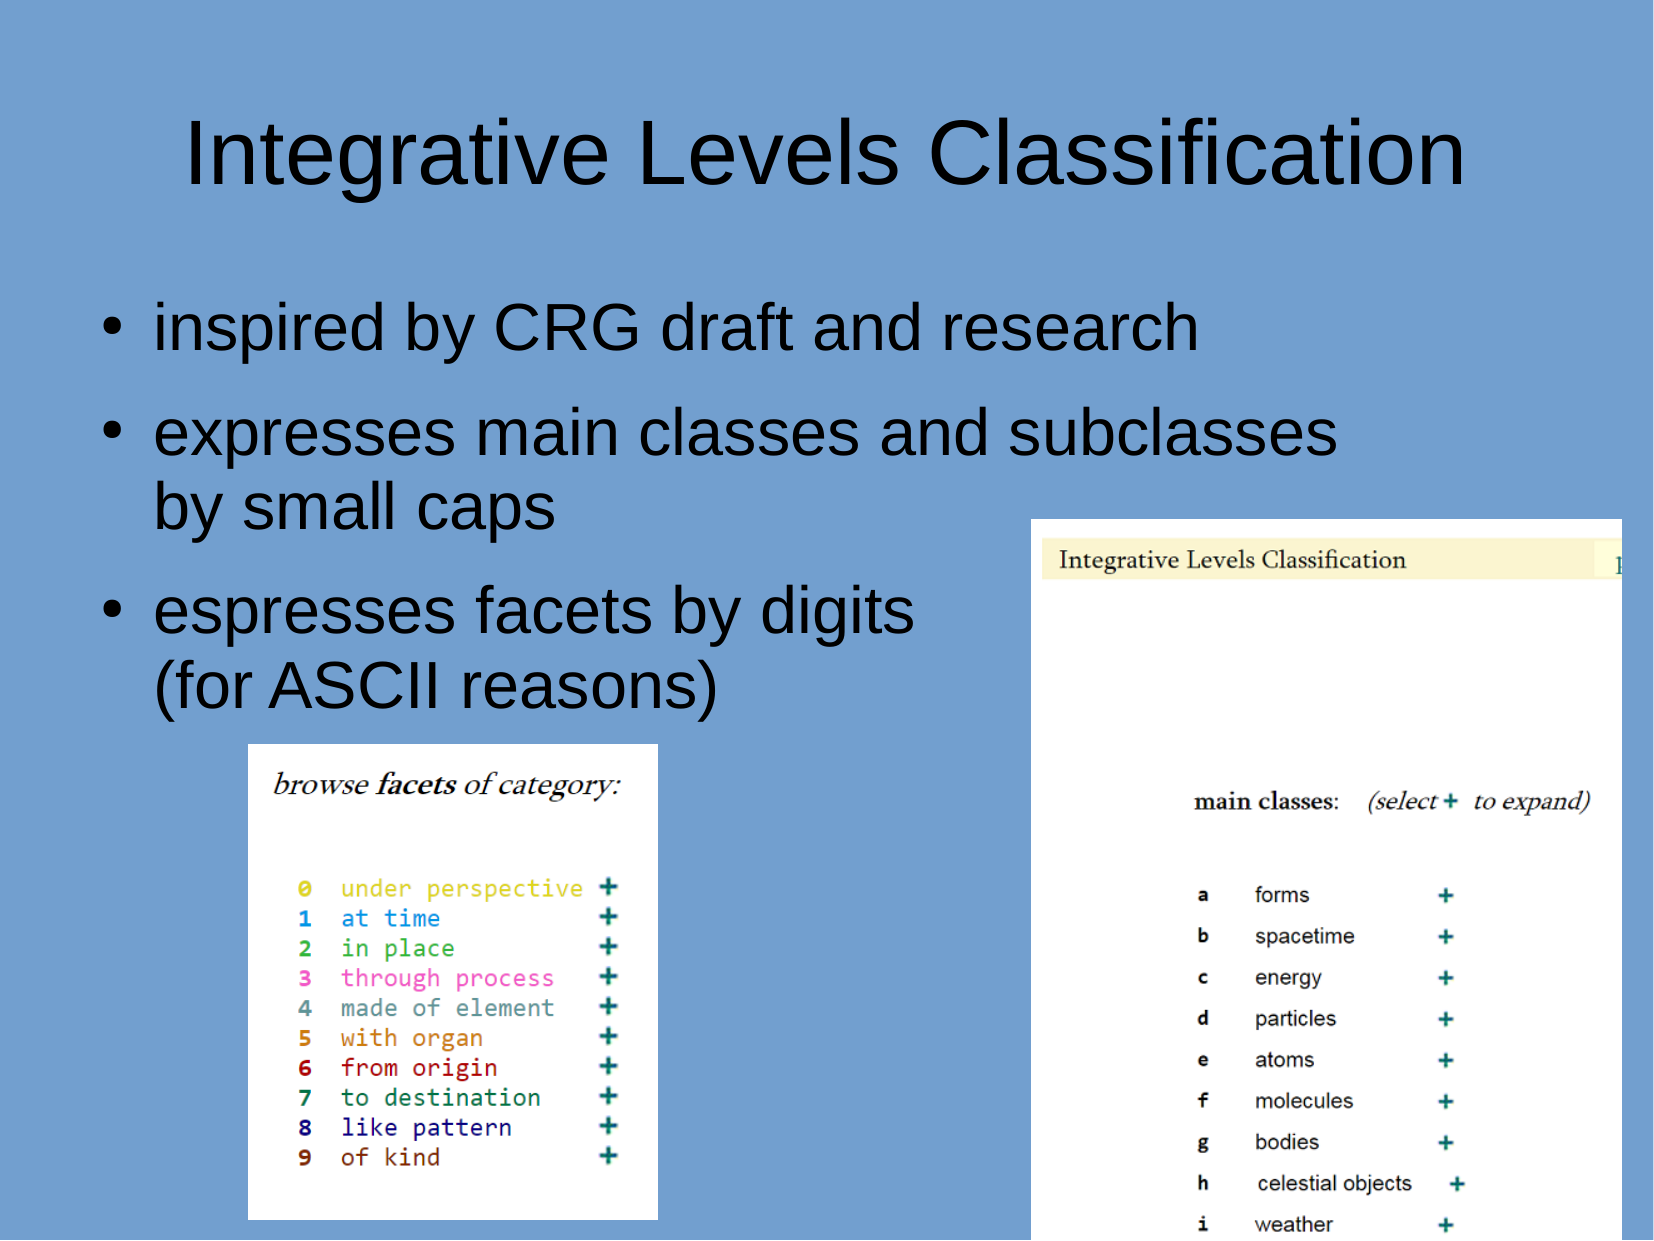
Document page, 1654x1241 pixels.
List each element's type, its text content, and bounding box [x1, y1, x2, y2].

list inspired by CRG draft and research expresses main classes and subclasses by small caps espresses facets by digits (for ASCII reasons) [82, 290, 1571, 1010]
picture [1031, 519, 1622, 1241]
picture [248, 744, 658, 1220]
title Integrative Levels Classification [82, 49, 1571, 257]
